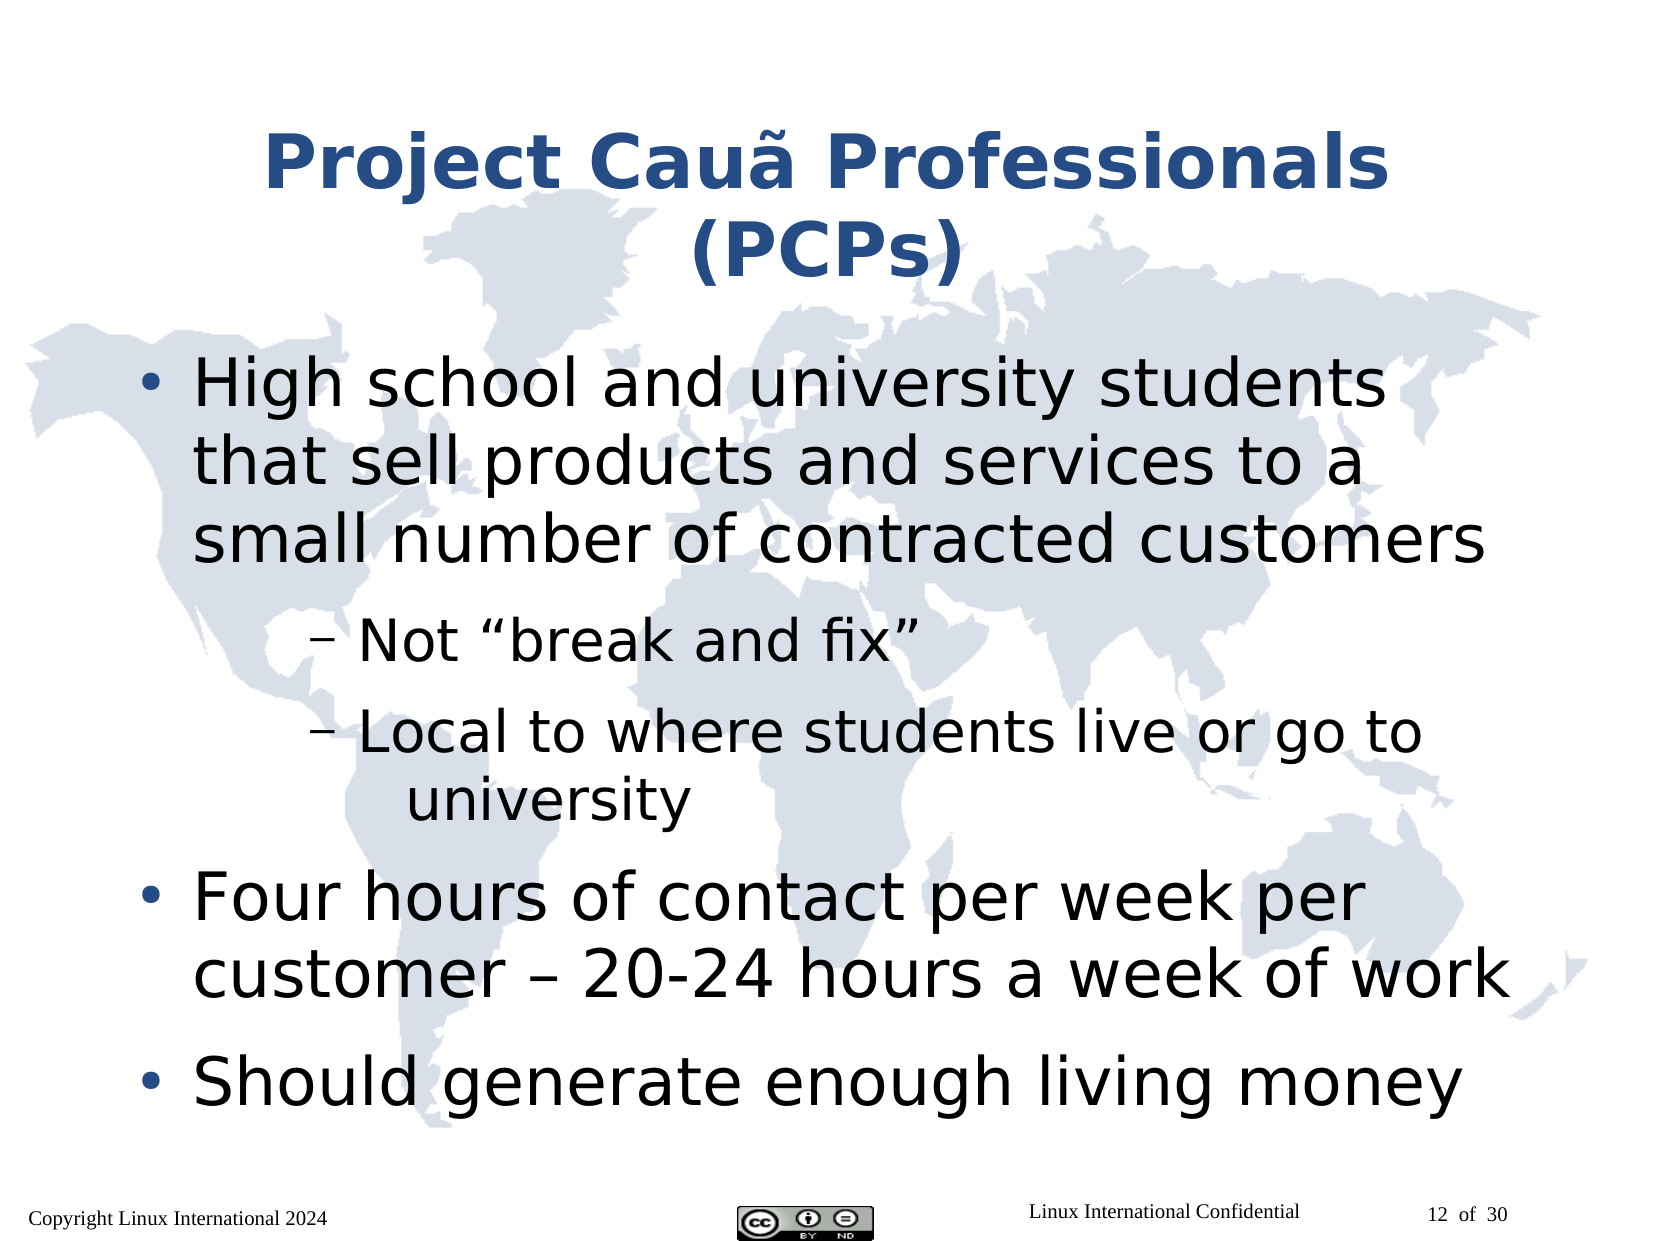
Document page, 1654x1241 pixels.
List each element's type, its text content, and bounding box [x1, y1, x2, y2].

list High school and university students that sell products and services to a small number of contracted customers Not “break and fix” Local to where students live or go to university Four hours of contact per week per customer – 20-24 hours a week of work Should generate enough living money [121, 344, 1534, 1127]
picture [0, 108, 1616, 1164]
title Project Cauã Professionals (PCPs) [121, 102, 1534, 310]
picture [737, 1206, 874, 1241]
